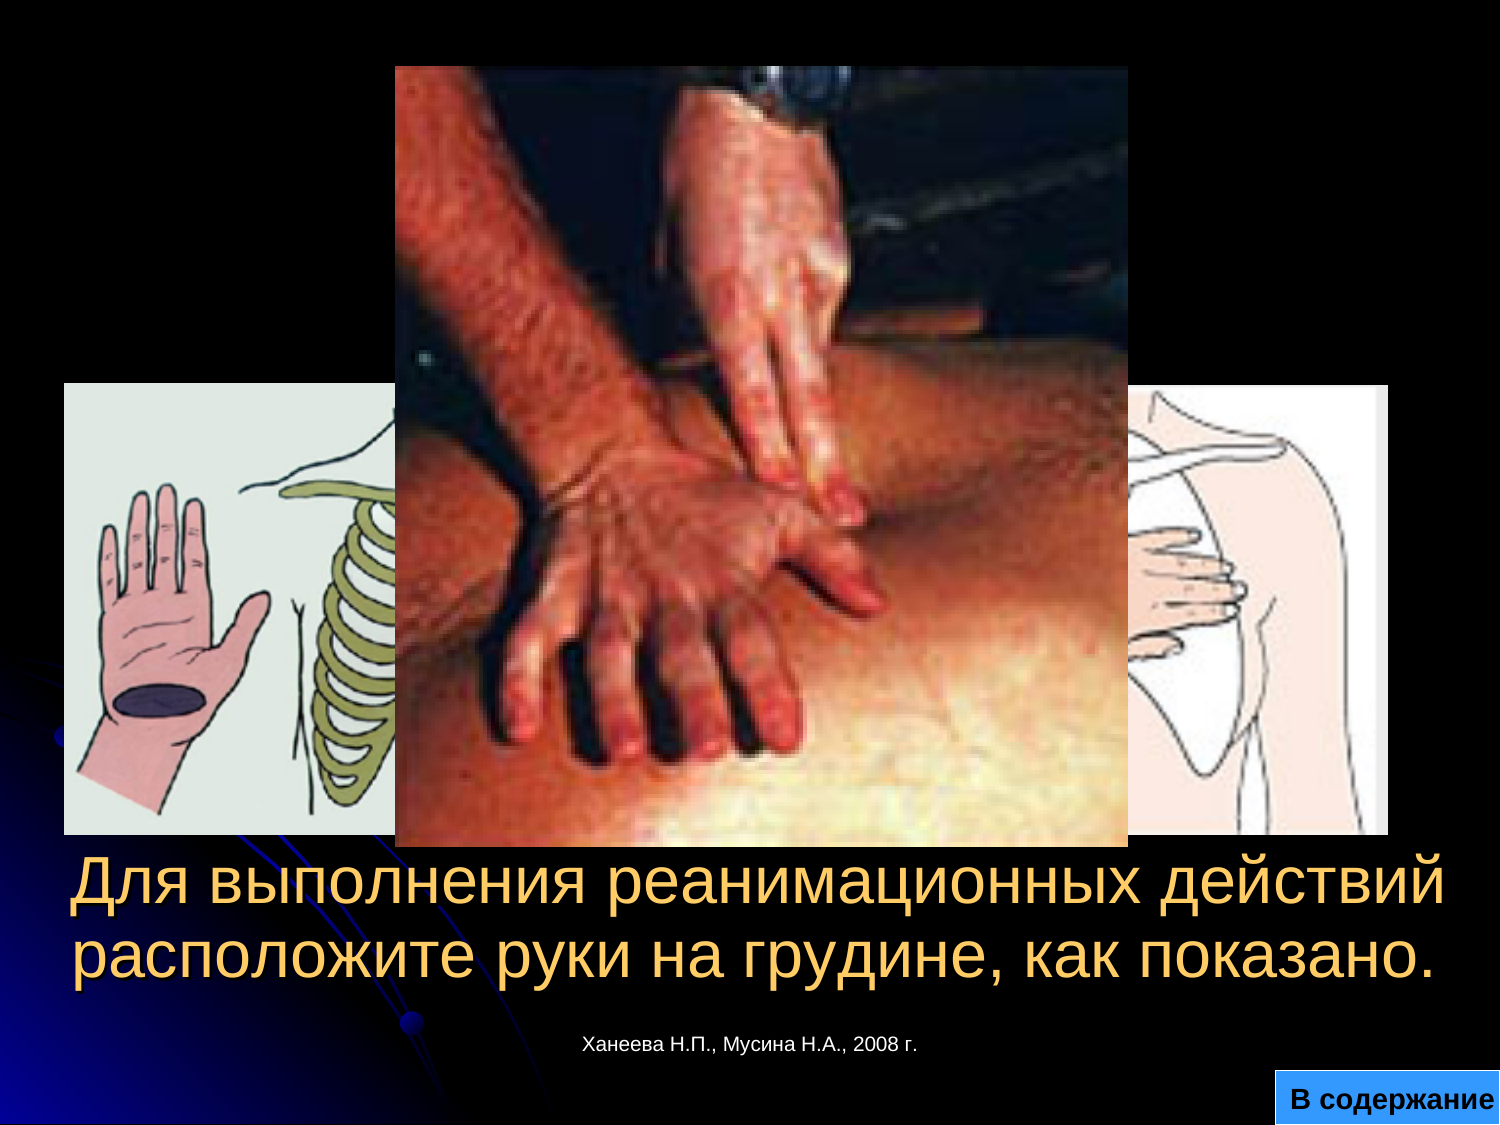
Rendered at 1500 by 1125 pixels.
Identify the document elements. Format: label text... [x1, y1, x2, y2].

list Для выполнения реанимационных действий расположите руки на грудине, как показано. [0, 835, 1500, 1118]
text_box В содержание [1275, 1070, 1500, 1125]
picture [64, 66, 1388, 847]
